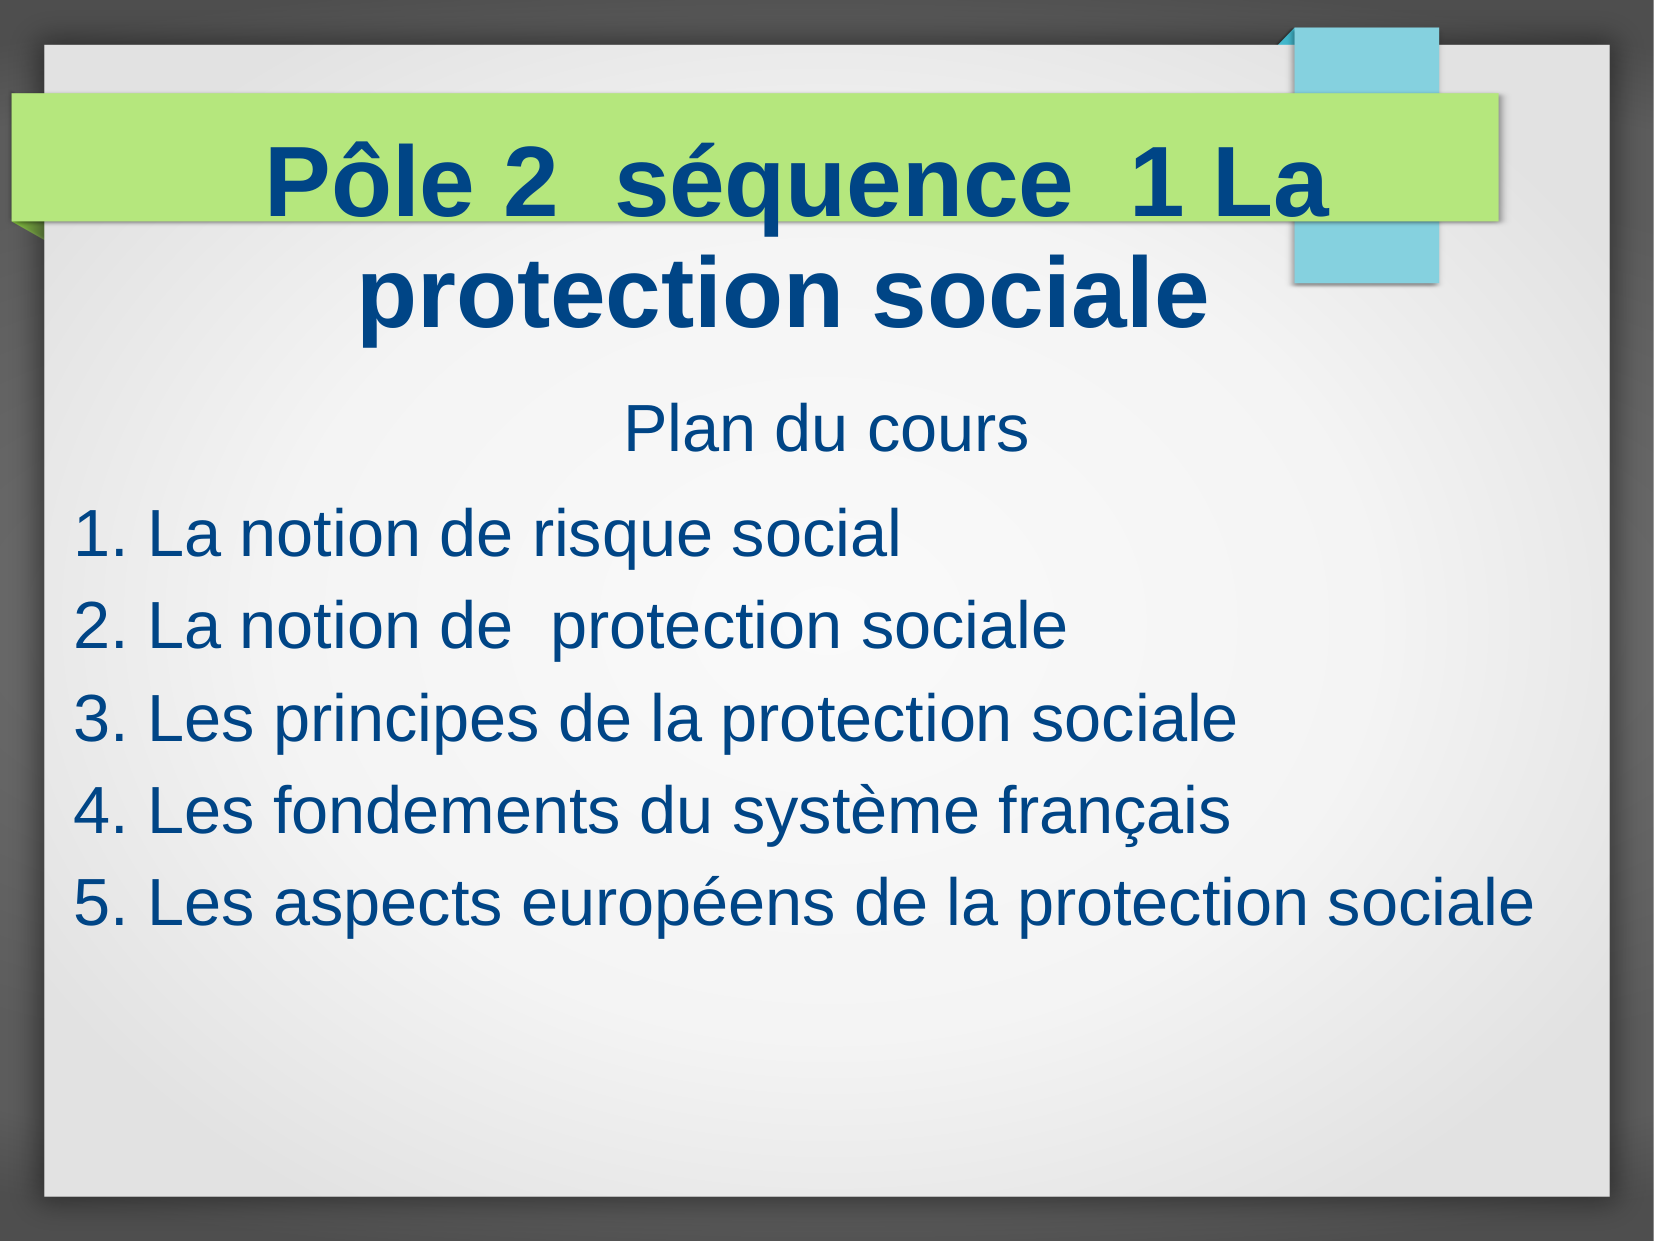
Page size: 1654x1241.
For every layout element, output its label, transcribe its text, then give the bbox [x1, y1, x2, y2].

text_box [88, 295, 1565, 383]
text_box Pôle 2 séquence 1 La protection sociale [236, 118, 1359, 295]
picture [0, 0, 1654, 1241]
text_box Plan du cours 1. La notion de risque social 2. La notion de protection sociale 3. Les principes de la protection sociale 4. Les fondements du système français 5. Les aspects européens de la protection sociale [59, 383, 1595, 948]
